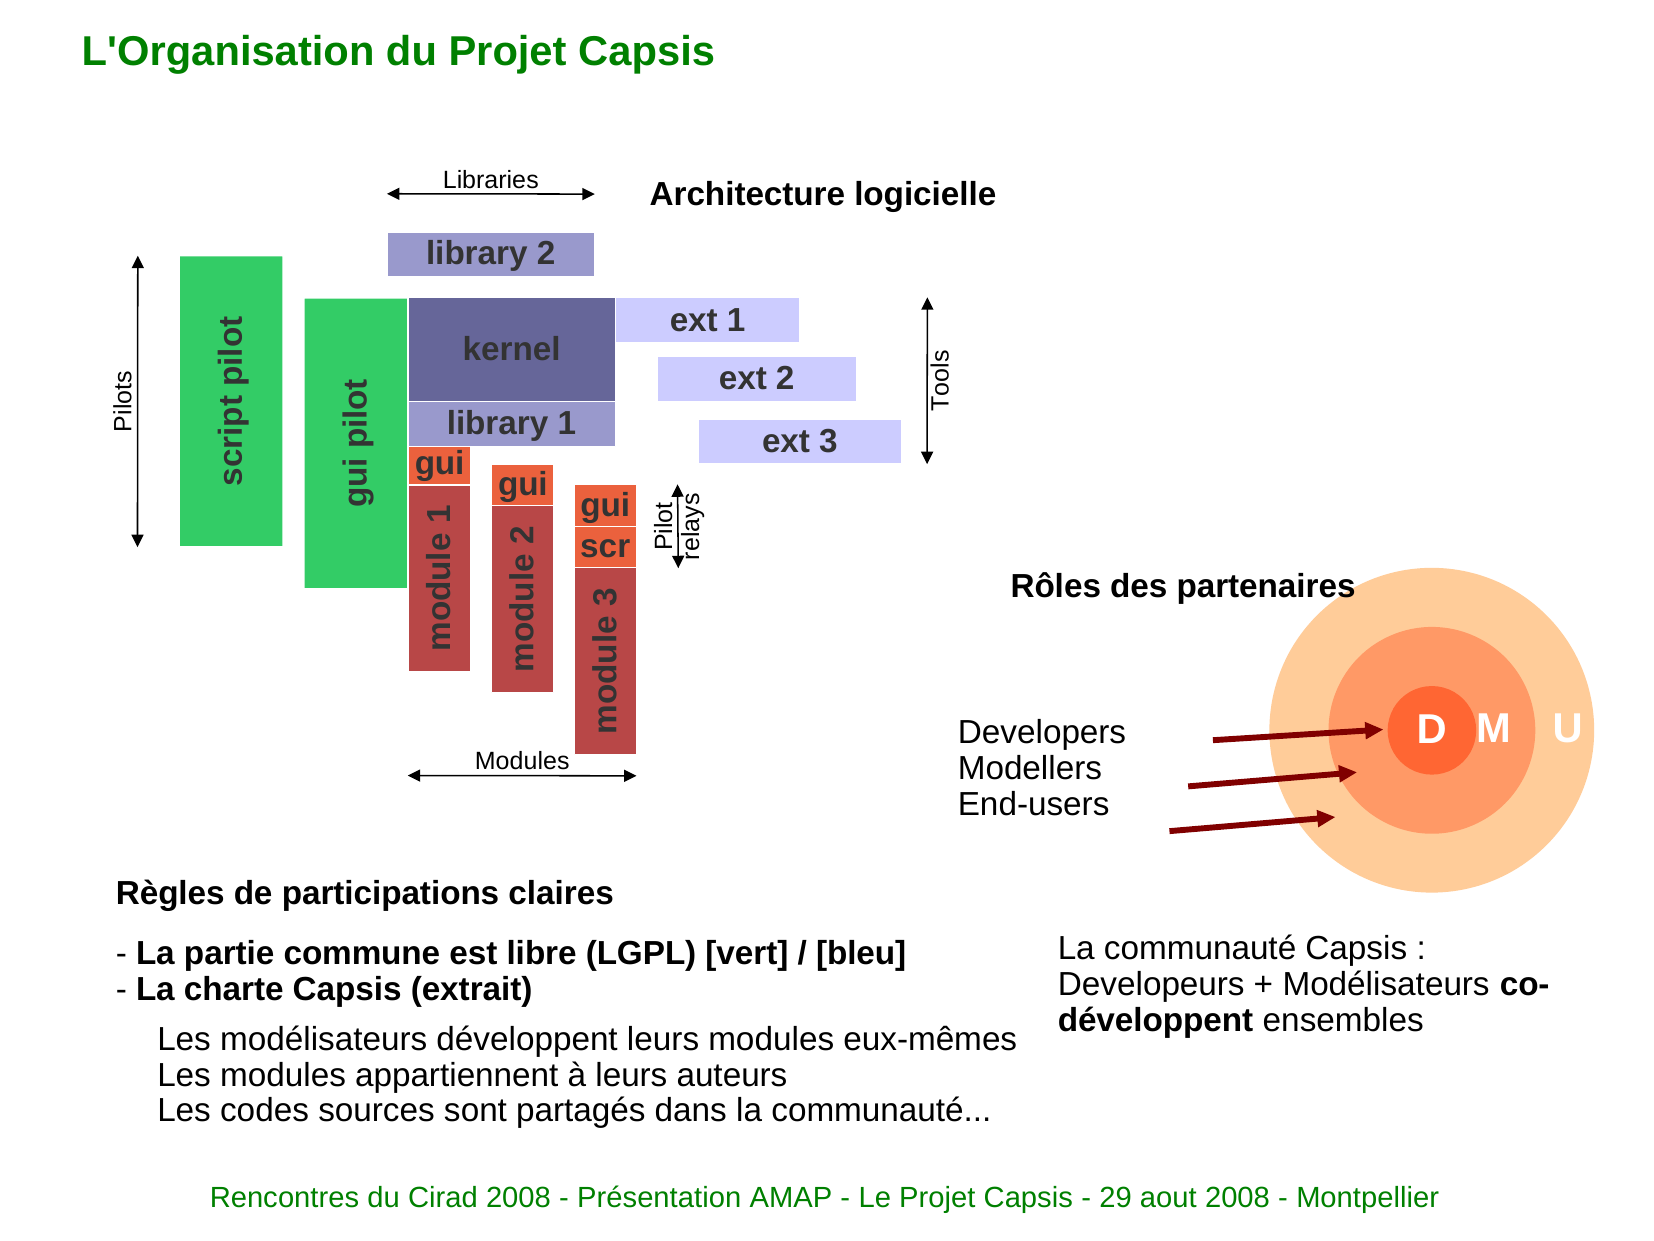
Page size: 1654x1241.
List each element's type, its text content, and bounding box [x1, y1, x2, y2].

text_box ext 1 [615, 297, 801, 343]
text_box gui [491, 463, 555, 506]
text_box U [1552, 706, 1612, 755]
text_box Developers Modellers End-users [943, 707, 1230, 851]
text_box Rôles des partenaires [995, 561, 1388, 619]
text_box Pilots [109, 255, 164, 548]
text_box ext 2 [657, 356, 857, 402]
text_box Modules [407, 748, 637, 803]
text_box ext 3 [698, 418, 898, 465]
text_box Tools [898, 297, 955, 465]
text_box module 2 [491, 506, 554, 693]
text_box Libraries [386, 166, 596, 221]
text_box M [1476, 706, 1536, 755]
text_box module 3 [574, 567, 638, 755]
text_box La communauté Capsis : Developeurs + Modélisateurs co-développent ensembles [1043, 923, 1625, 1063]
text_box library 1 [407, 401, 616, 447]
text_box library 2 [386, 231, 595, 277]
text_box gui [408, 447, 471, 485]
text_box Les modélisateurs développent leurs modules eux-mêmes Les modules appartiennent à leurs auteurs Les codes sources sont partagés dans la communauté... [157, 1021, 1044, 1137]
text_box Architecture logicielle [649, 177, 1081, 216]
text_box D [1387, 686, 1476, 775]
text_box kernel [407, 297, 616, 401]
text_box L'Organisation du Projet Capsis [66, 19, 731, 82]
text_box Règles de participations claires [115, 875, 674, 915]
text_box Pilot relays [650, 484, 705, 569]
text_box [1269, 567, 1593, 893]
text_box gui [573, 484, 637, 527]
text_box scr [573, 527, 637, 568]
text_box script pilot [179, 255, 284, 547]
text_box gui pilot [303, 297, 408, 589]
text_box - La partie commune est libre (LGPL) [vert] / [bleu] - La charte Capsis (extrait) [115, 935, 975, 1033]
text_box module 1 [408, 485, 471, 672]
